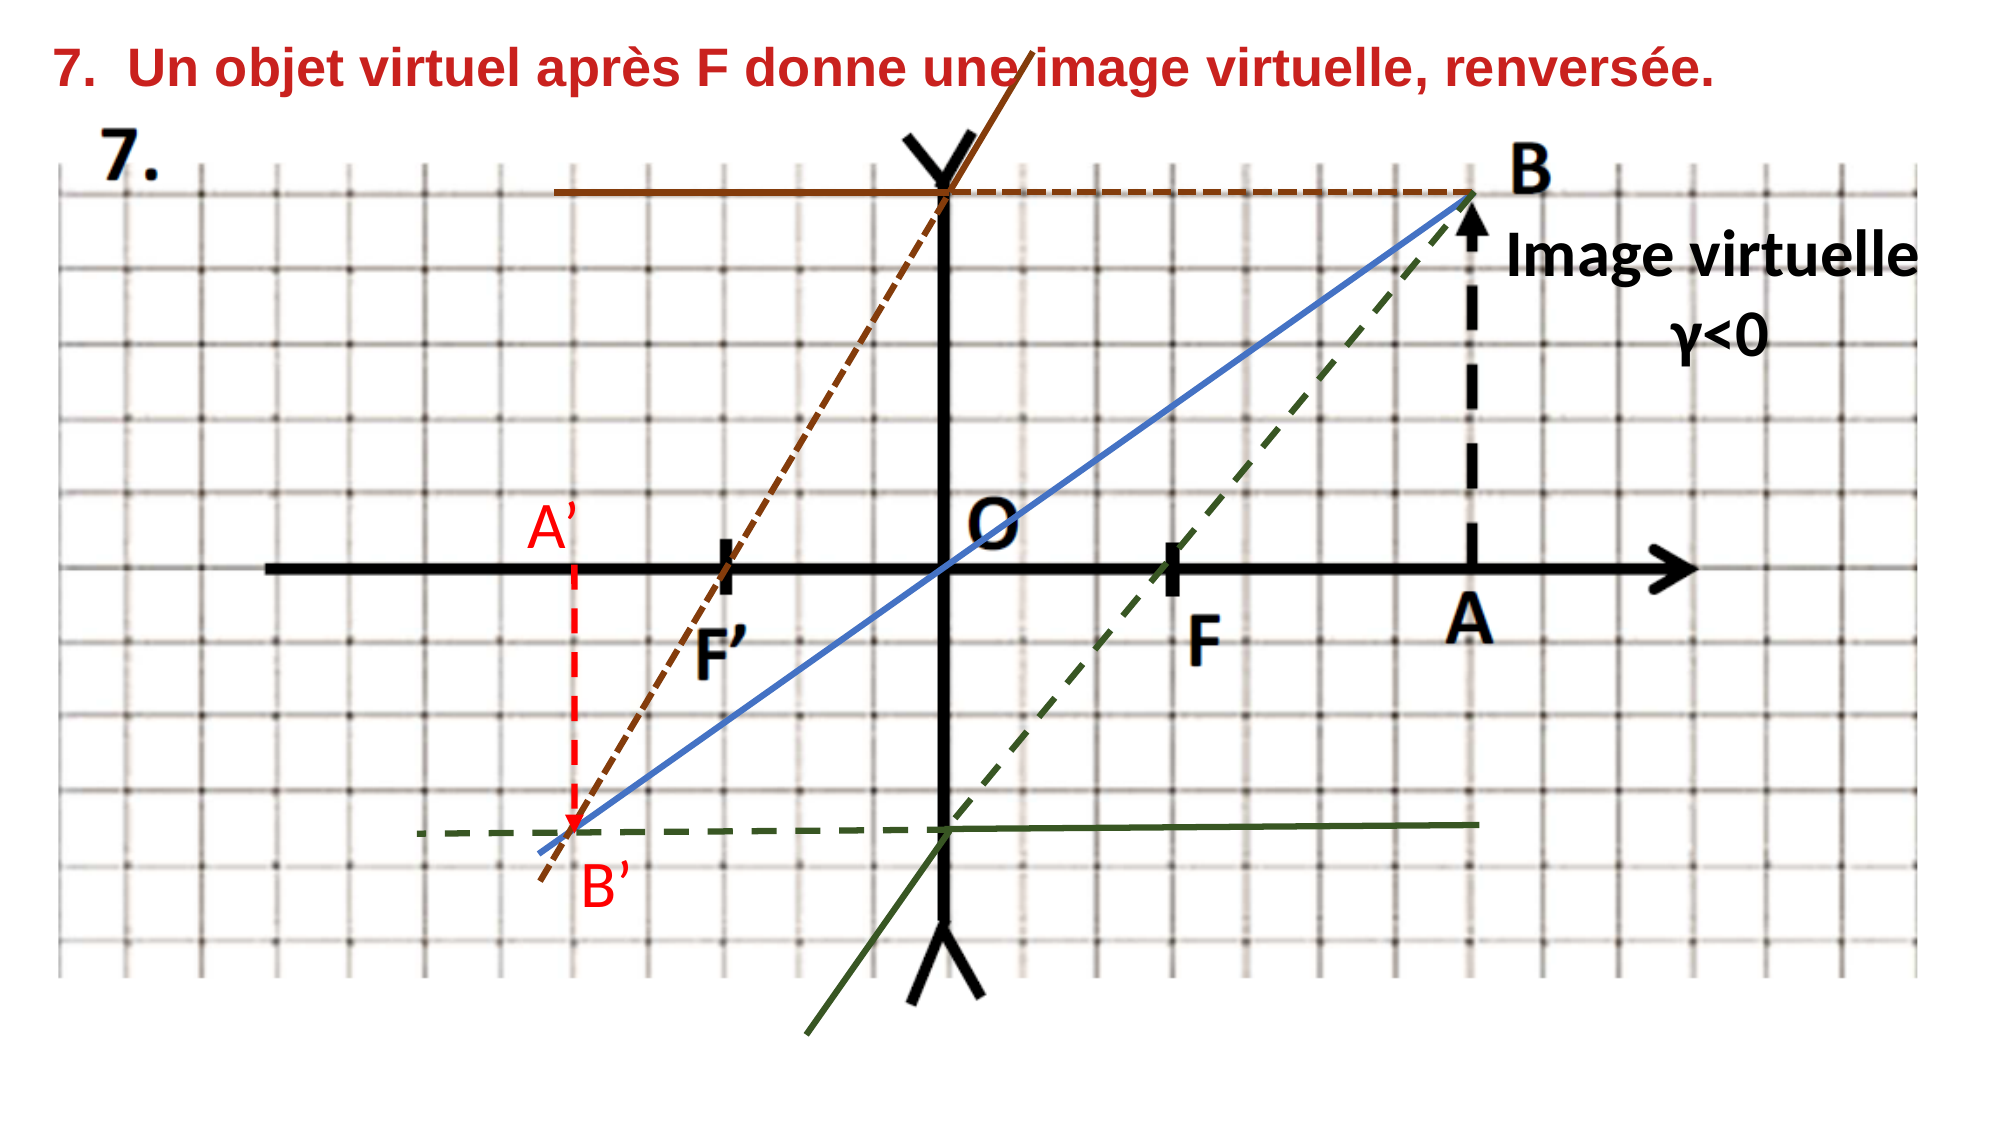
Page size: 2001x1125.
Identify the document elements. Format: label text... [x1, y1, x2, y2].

text_box Image virtuelle γ<0 [1490, 202, 1951, 378]
picture [58, 166, 1918, 1021]
text_box 7. Un objet virtuel après F donne une image virtuelle, renversée. [37, 29, 1979, 166]
text_box A’ [512, 474, 596, 569]
text_box B’ [565, 833, 649, 929]
